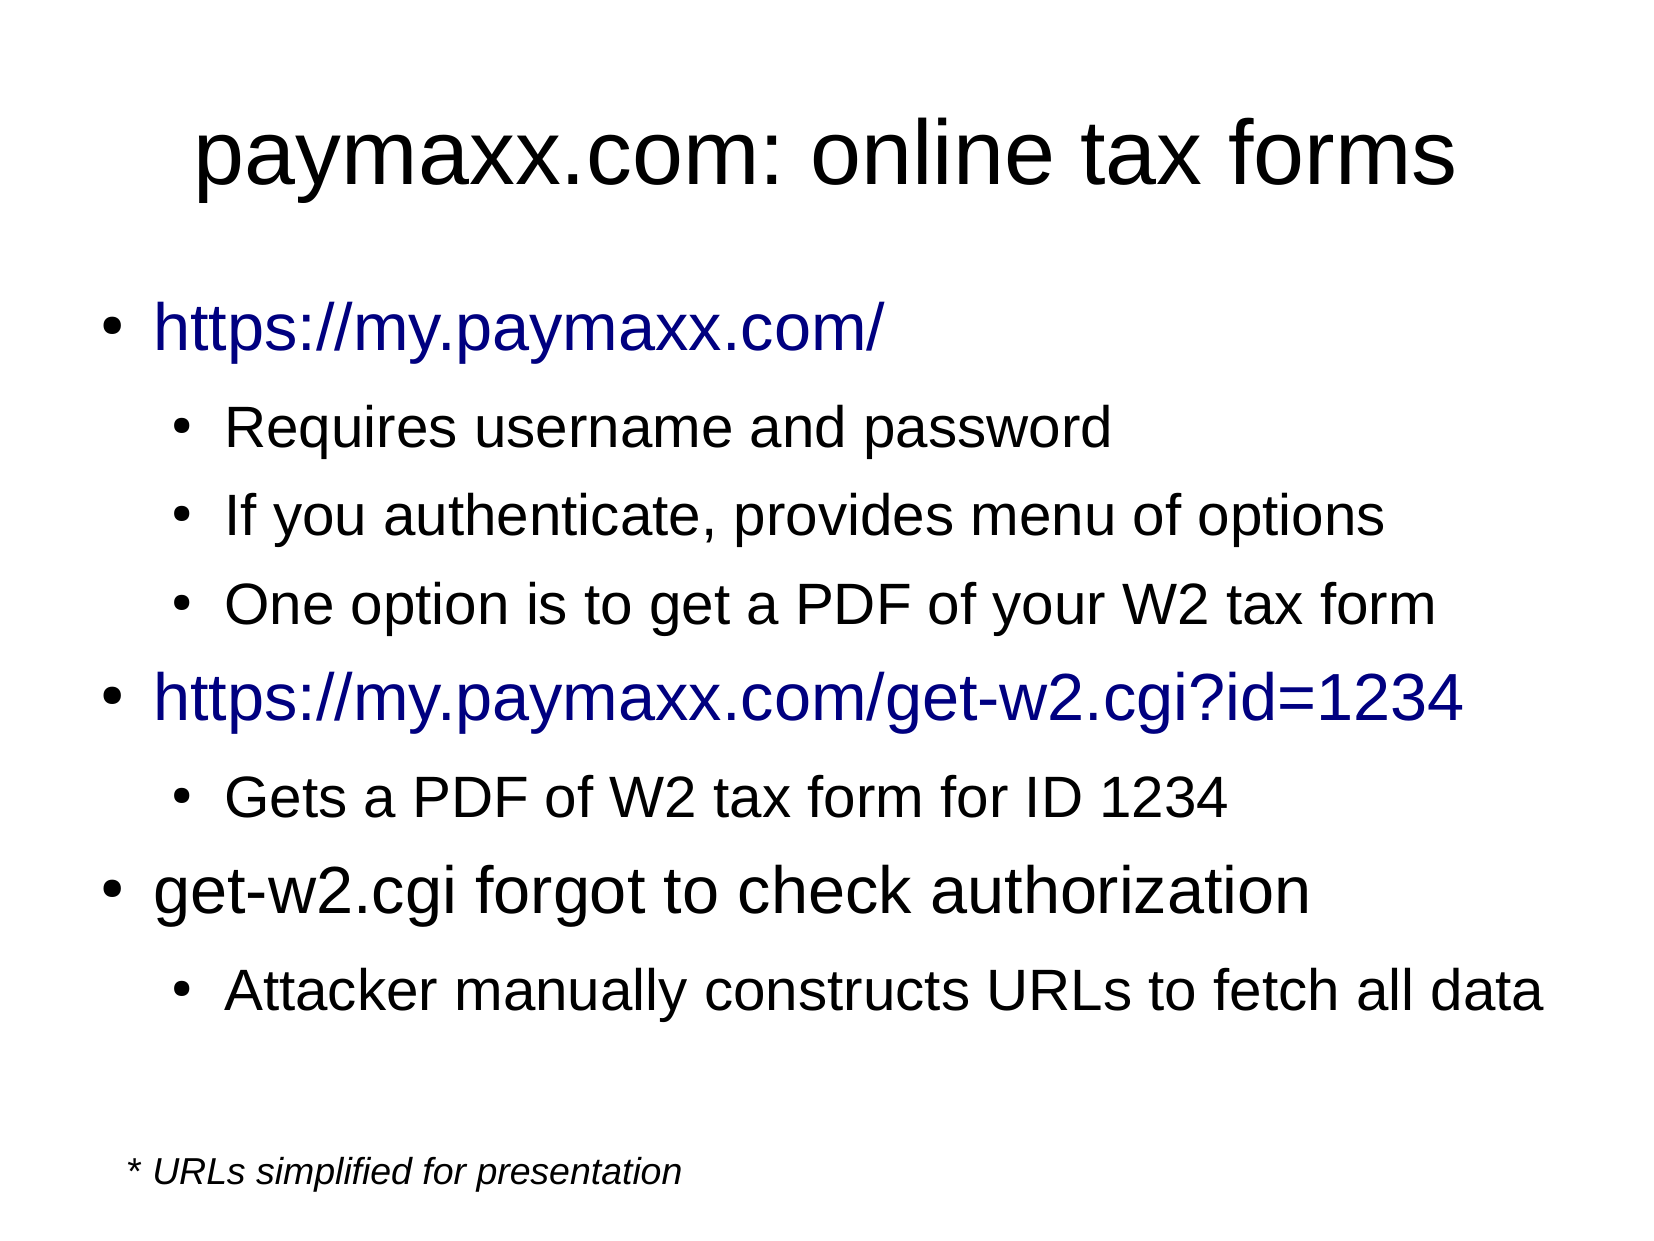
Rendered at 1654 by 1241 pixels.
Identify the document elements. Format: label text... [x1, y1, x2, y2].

list https://my.paymaxx.com/ Requires username and password If you authenticate, provides menu of options One option is to get a PDF of your W2 tax form https://my.paymaxx.com/get-w2.cgi?id=1234 Gets a PDF of W2 tax form for ID 1234 get-w2.cgi forgot to check authorization Attacker manually constructs URLs to fetch all data [82, 290, 1571, 1109]
text_box * URLs simplified for presentation [112, 1143, 698, 1201]
title paymaxx.com: online tax forms [82, 49, 1571, 257]
